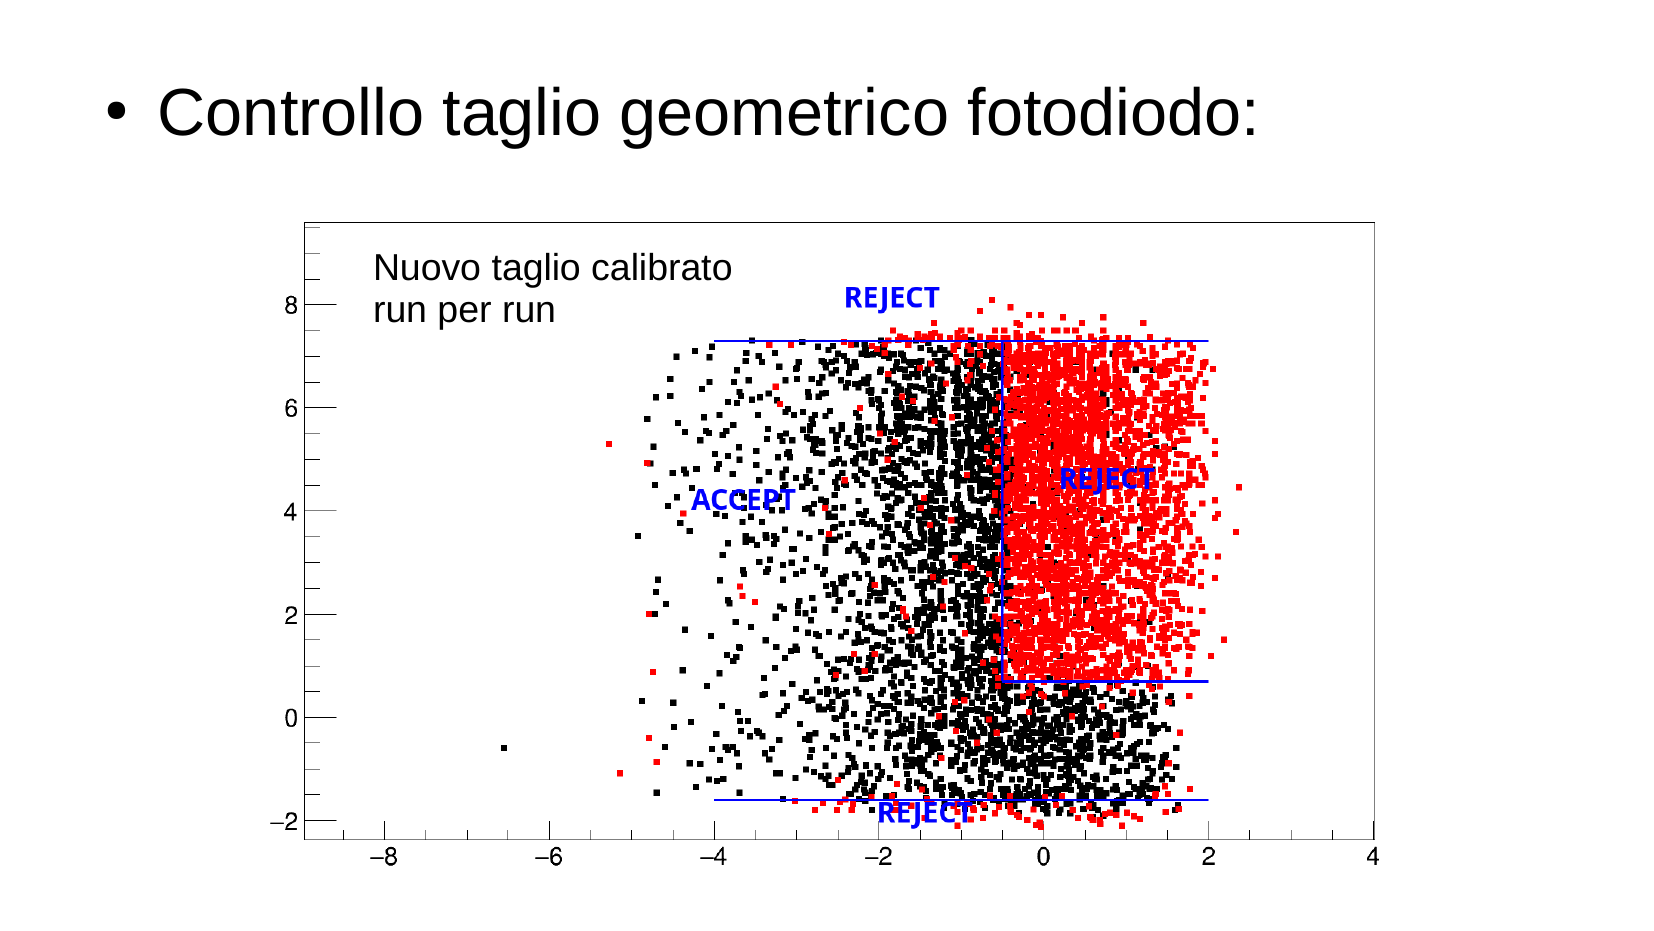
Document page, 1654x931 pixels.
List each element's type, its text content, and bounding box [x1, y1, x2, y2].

list Controllo taglio geometrico fotodiodo: [86, 75, 1576, 615]
text_box Nuovo taglio calibrato run per run [358, 239, 809, 360]
picture [260, 194, 1394, 876]
